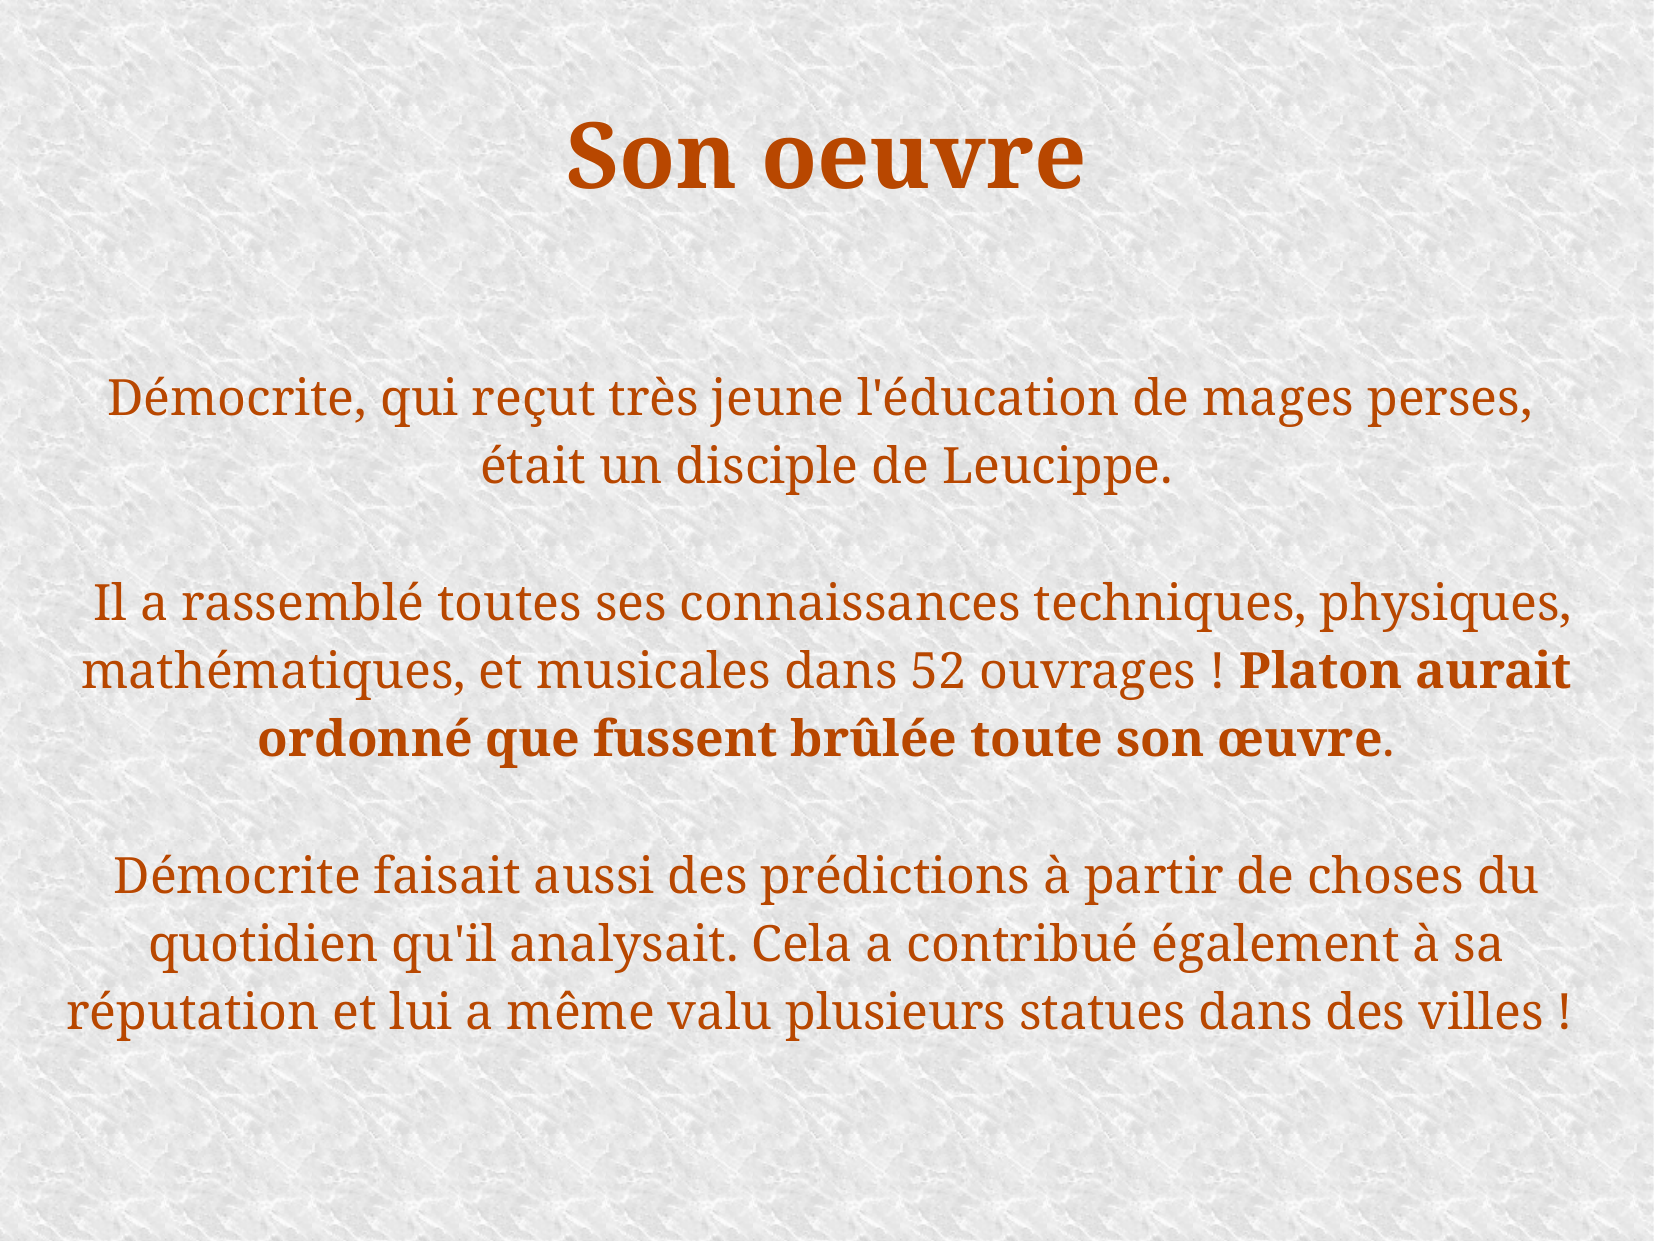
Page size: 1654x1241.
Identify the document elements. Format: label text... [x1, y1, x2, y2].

title Son oeuvre [82, 49, 1571, 257]
picture [0, 0, 1654, 1241]
text_box Démocrite, qui reçut très jeune l'éducation de mages perses, était un disciple de Leucippe. Il a rassemblé toutes ses connaissances techniques, physiques, mathématiques, et musicales dans 52 ouvrages ! Platon aurait ordonné que fussent brûlée toute son œuvre. Démocrite faisait aussi des prédictions à partir de choses du quotidien qu'il analysait. Cela a contribué également à sa réputation et lui a même valu plusieurs statues dans des villes ! [47, 354, 1607, 1175]
